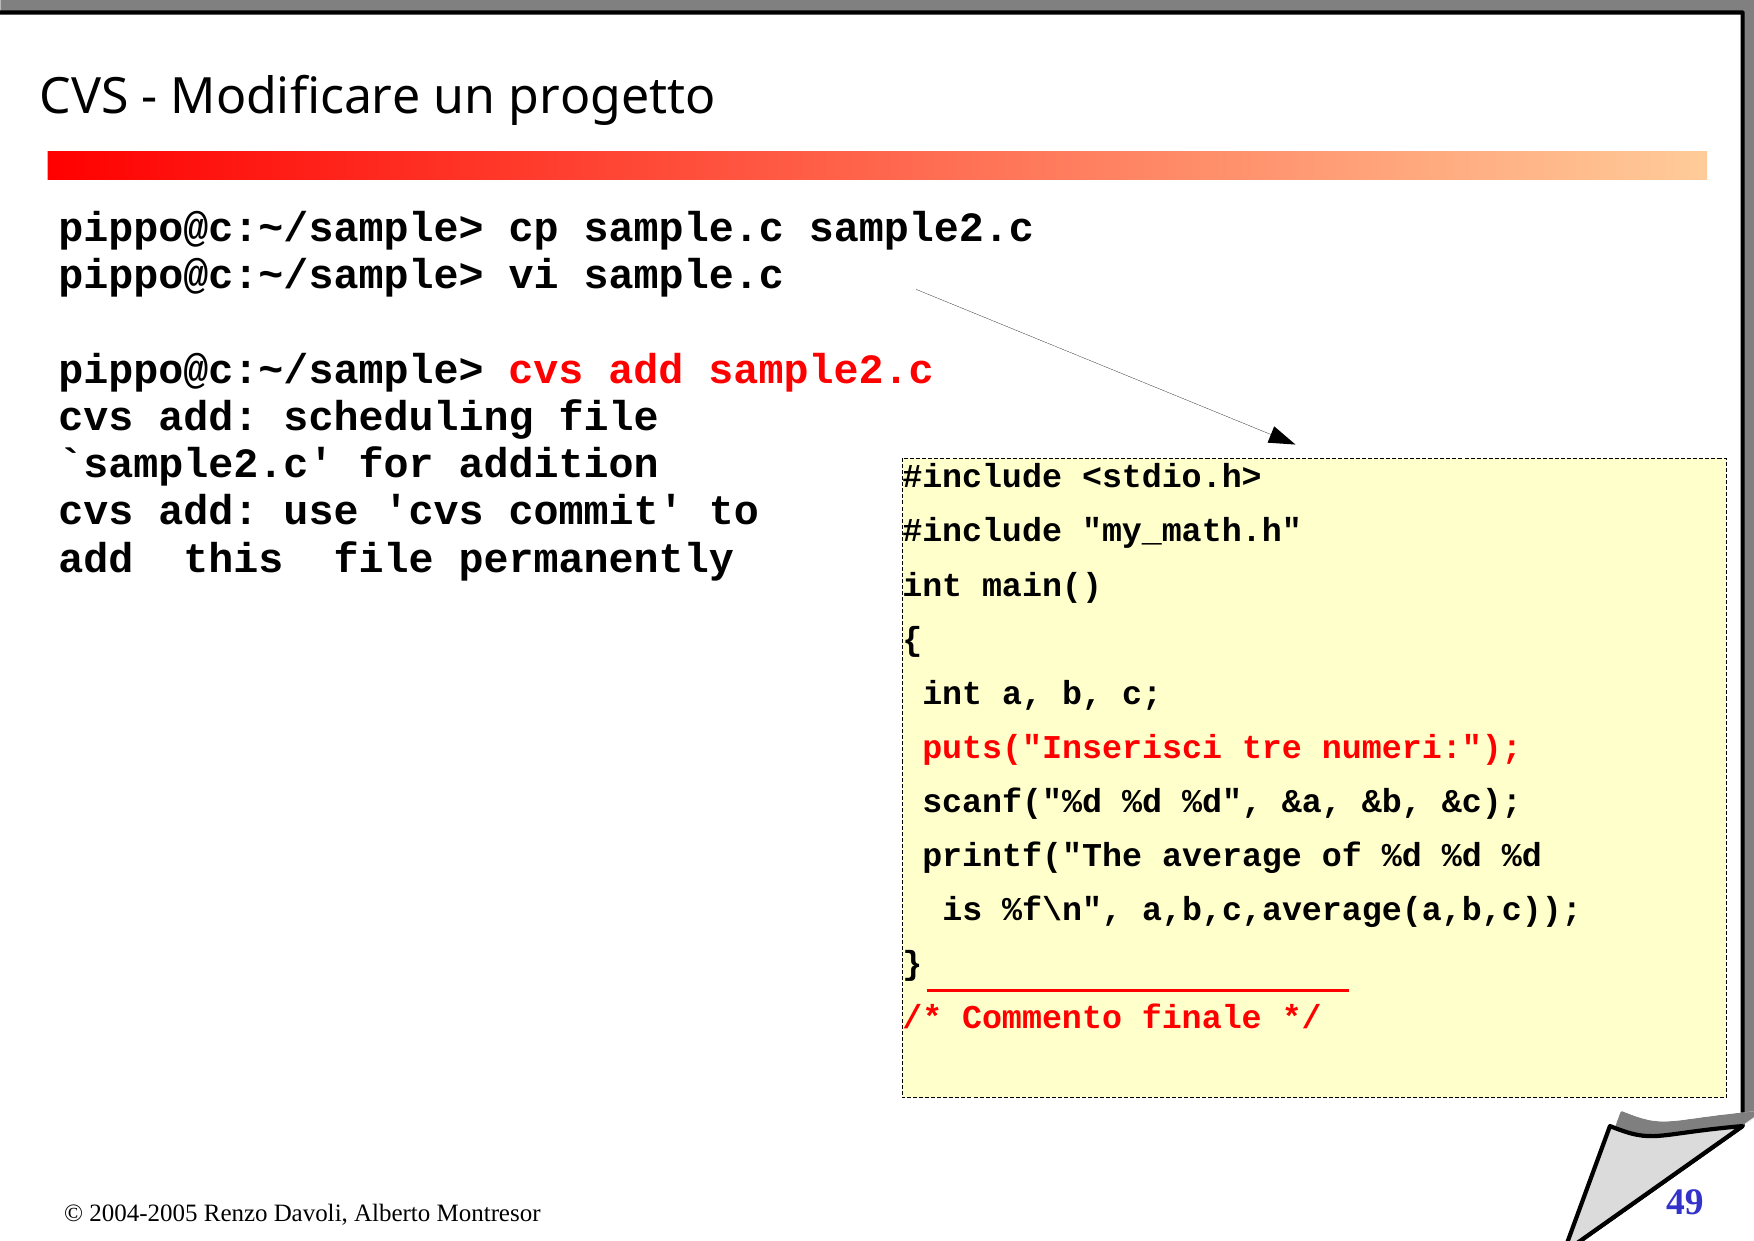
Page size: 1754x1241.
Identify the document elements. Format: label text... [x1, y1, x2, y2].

text_box #include <stdio.h> #include "my_math.h" int main() { int a, b, c; puts("Inserisci tre numeri:"); scanf("%d %d %d", &a, &b, &c); printf("The average of %d %d %d is %f\n", a,b,c,average(a,b,c)); } /* Commento finale */ [902, 458, 1727, 1098]
title CVS - Modificare un progetto [40, 49, 1714, 144]
list pippo@c:~/sample> cp sample.c sample2.c pippo@c:~/sample> vi sample.c pippo@c:~/sample> cvs add sample2.c cvs add: scheduling file `sample2.c' for addition cvs add: use 'cvs commit' to add this file permanently [58, 206, 1754, 815]
